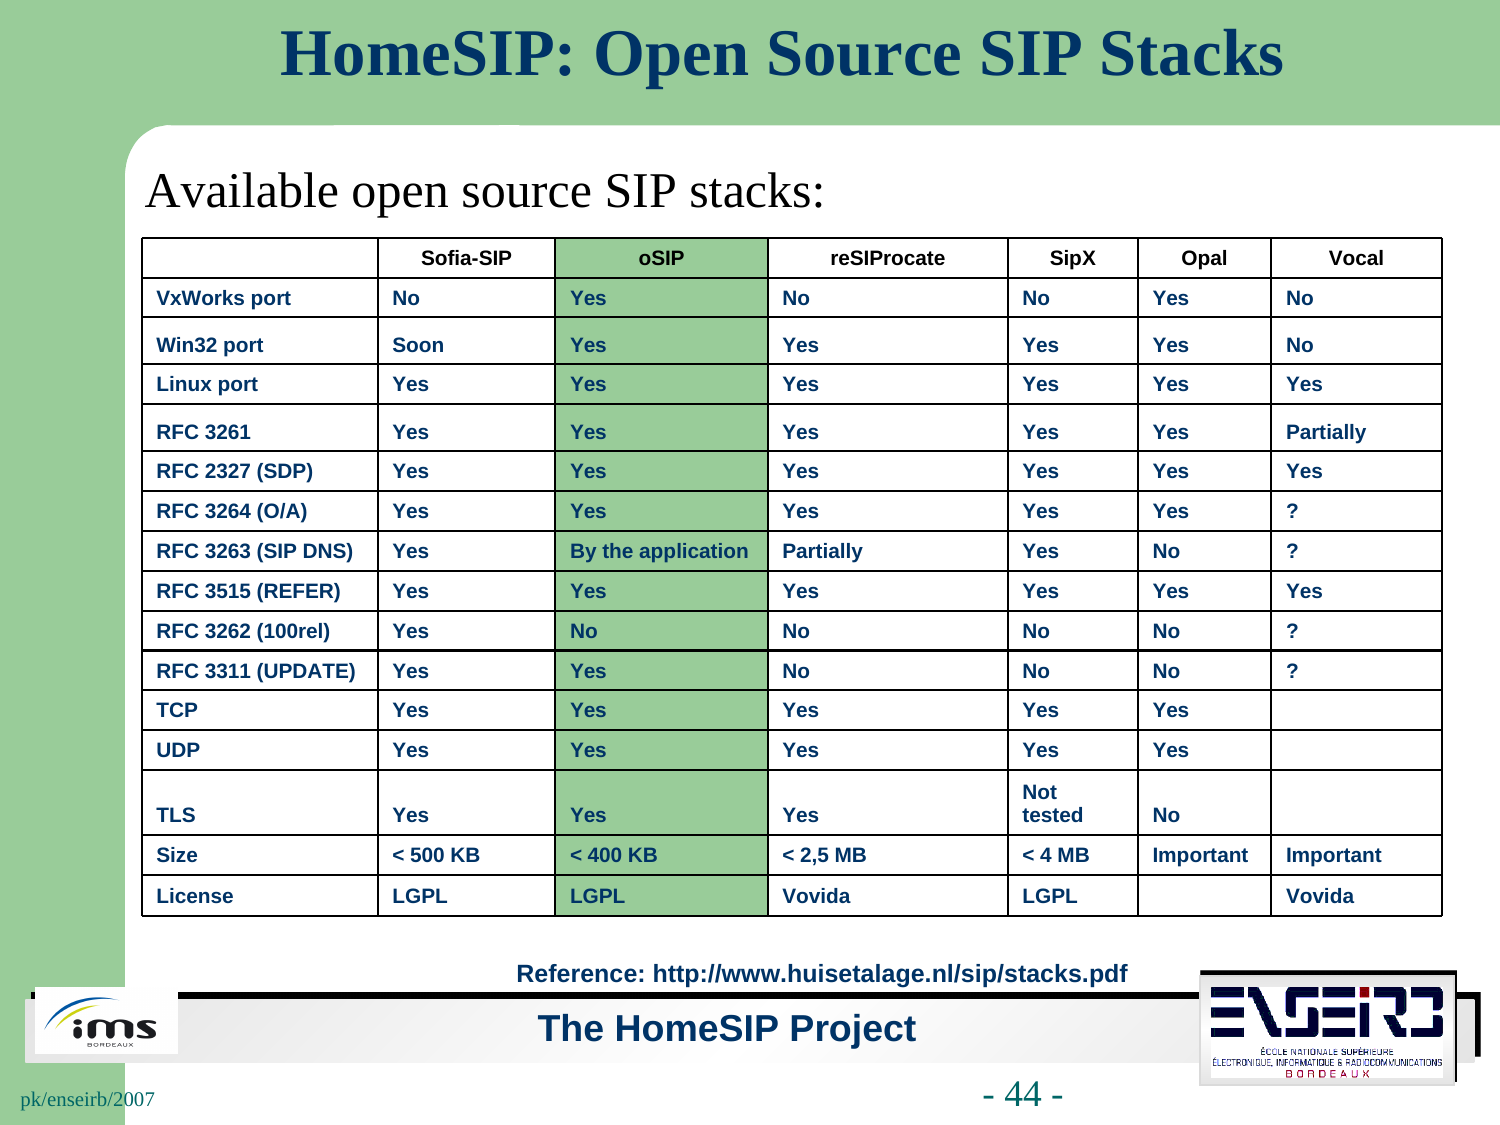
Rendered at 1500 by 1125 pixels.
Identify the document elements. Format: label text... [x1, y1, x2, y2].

picture [1211, 987, 1443, 1078]
text_box No [1272, 279, 1441, 316]
text_box TCP [143, 691, 377, 729]
text_box Yes [379, 532, 554, 570]
text_box Yes [379, 652, 554, 689]
text_box Yes [1139, 452, 1270, 490]
text_box Vovida [1272, 876, 1441, 915]
text_box Yes [1009, 532, 1137, 570]
text_box RFC 3311 (UPDATE) [143, 652, 377, 689]
text_box Partially [1272, 405, 1441, 450]
text_box LGPL [379, 876, 554, 915]
text_box No [1139, 612, 1270, 649]
text_box < 400 KB [556, 836, 767, 874]
text_box reSIProcate [769, 239, 1007, 277]
text_box Yes [1139, 492, 1270, 530]
text_box Win32 port [143, 318, 377, 363]
text_box No [556, 612, 767, 649]
text_box Reference: http://www.huisetalage.nl/sip/stacks.pdf [501, 952, 1145, 996]
text_box Important [1272, 836, 1441, 874]
text_box Yes [769, 771, 1007, 834]
text_box Yes [379, 365, 554, 403]
text_box Vocal [1272, 239, 1441, 277]
text_box No [1139, 652, 1270, 689]
text_box No [769, 612, 1007, 649]
text_box Yes [1139, 691, 1270, 729]
text_box Soon [379, 318, 554, 363]
text_box No [1009, 612, 1137, 649]
text_box Yes [1009, 691, 1137, 729]
text_box oSIP [556, 239, 767, 277]
text_box RFC 2327 (SDP) [143, 452, 377, 490]
picture [35, 987, 178, 1054]
text_box Yes [1009, 731, 1137, 769]
text_box < 2,5 MB [769, 836, 1007, 874]
text_box RFC 3515 (REFER) [143, 572, 377, 610]
text_box ? [1272, 612, 1441, 649]
text_box Yes [769, 365, 1007, 403]
text_box Yes [379, 405, 554, 450]
text_box No [769, 652, 1007, 689]
text_box ? [1272, 492, 1441, 530]
text_box TLS [143, 771, 377, 834]
text_box Yes [1139, 405, 1270, 450]
text_box No [1139, 532, 1270, 570]
text_box Yes [769, 492, 1007, 530]
text_box Yes [1009, 365, 1137, 403]
text_box Yes [379, 691, 554, 729]
text_box Yes [556, 492, 767, 530]
text_box Available open source SIP stacks: [129, 154, 1392, 215]
text_box No [1009, 279, 1137, 316]
text_box < 500 KB [379, 836, 554, 874]
text_box Size [143, 836, 377, 874]
text_box By the application [556, 532, 767, 570]
text_box No [1139, 771, 1270, 834]
text_box Yes [1139, 318, 1270, 363]
text_box Vovida [769, 876, 1007, 915]
text_box RFC 3261 [143, 405, 377, 450]
text_box HomeSIP: Open Source SIP Stacks [246, 8, 1322, 99]
text_box LGPL [1009, 876, 1137, 915]
text_box Yes [556, 771, 767, 834]
text_box Yes [1009, 405, 1137, 450]
text_box VxWorks port [143, 279, 377, 316]
text_box Yes [1009, 318, 1137, 363]
text_box ? [1272, 532, 1441, 570]
text_box No [769, 279, 1007, 316]
text_box Yes [379, 731, 554, 769]
text_box Yes [379, 771, 554, 834]
text_box License [143, 876, 377, 915]
text_box ? [1272, 652, 1441, 689]
text_box Yes [379, 492, 554, 530]
text_box Yes [1272, 452, 1441, 490]
text_box Not tested [1009, 771, 1137, 834]
text_box Yes [1009, 452, 1137, 490]
text_box No [379, 279, 554, 316]
text_box Yes [379, 572, 554, 610]
text_box Linux port [143, 365, 377, 403]
text_box Yes [1139, 572, 1270, 610]
text_box Yes [769, 691, 1007, 729]
text_box Yes [769, 731, 1007, 769]
text_box Yes [556, 572, 767, 610]
text_box Yes [769, 452, 1007, 490]
text_box LGPL [556, 876, 767, 915]
text_box Yes [1139, 365, 1270, 403]
text_box Yes [556, 452, 767, 490]
text_box Yes [379, 612, 554, 649]
text_box SipX [1009, 239, 1137, 277]
text_box < 4 MB [1009, 836, 1137, 874]
text_box Yes [556, 691, 767, 729]
text_box RFC 3263 (SIP DNS) [143, 532, 377, 570]
text_box No [1009, 652, 1137, 689]
text_box Yes [556, 279, 767, 316]
text_box Yes [1009, 572, 1137, 610]
text_box No [1272, 318, 1441, 363]
text_box Partially [769, 532, 1007, 570]
text_box Yes [769, 572, 1007, 610]
text_box Yes [1272, 572, 1441, 610]
text_box Yes [769, 405, 1007, 450]
text_box Opal [1139, 239, 1270, 277]
text_box UDP [143, 731, 377, 769]
text_box Yes [556, 405, 767, 450]
text_box RFC 3264 (O/A) [143, 492, 377, 530]
text_box Yes [379, 452, 554, 490]
text_box Yes [556, 652, 767, 689]
text_box Yes [556, 731, 767, 769]
text_box Important [1139, 836, 1270, 874]
text_box Yes [769, 318, 1007, 363]
text_box Yes [556, 318, 767, 363]
text_box Sofia-SIP [379, 239, 554, 277]
text_box Yes [1009, 492, 1137, 530]
text_box RFC 3262 (100rel) [143, 612, 377, 649]
text_box Yes [556, 365, 767, 403]
text_box Yes [1139, 279, 1270, 316]
text_box Yes [1139, 731, 1270, 769]
text_box Yes [1272, 365, 1441, 403]
